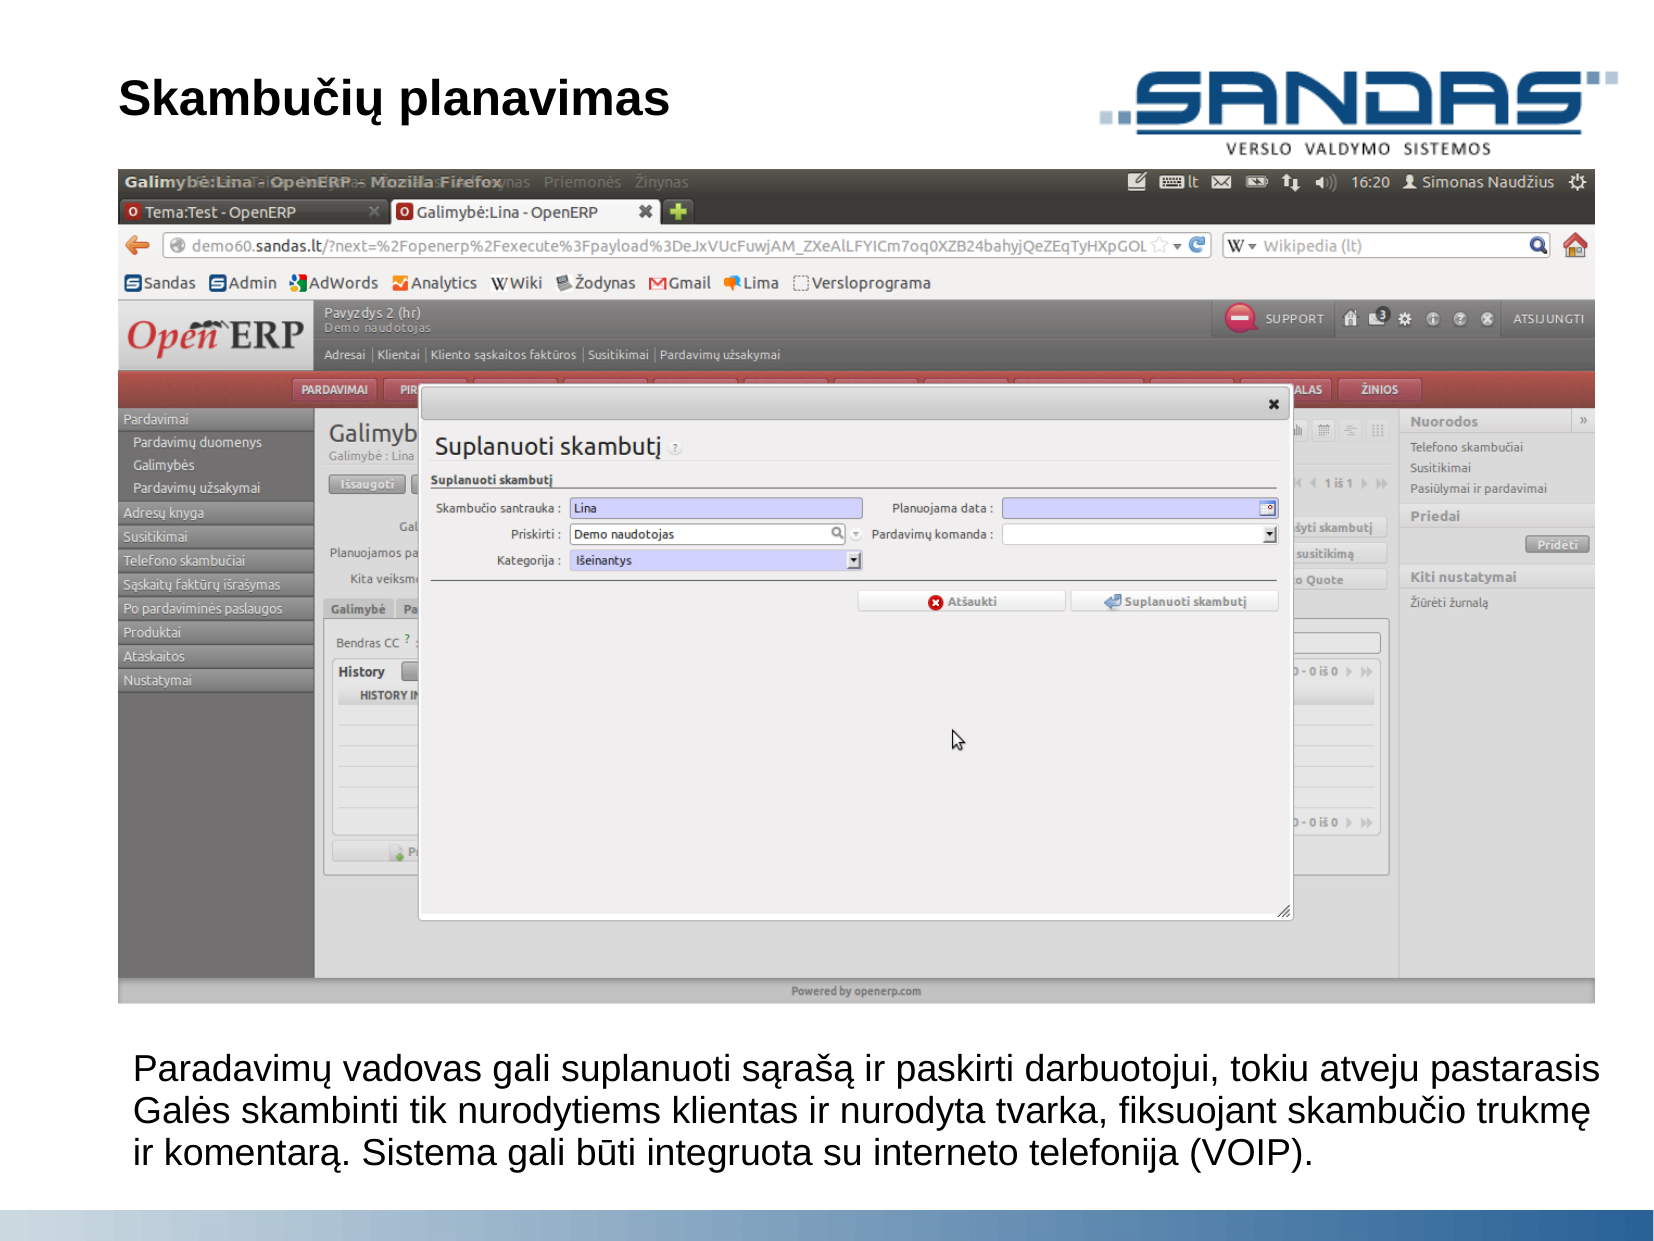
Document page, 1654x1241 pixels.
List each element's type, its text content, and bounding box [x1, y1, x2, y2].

text_box Paradavimų vadovas gali suplanuoti sąrašą ir paskirti darbuotojui, tokiu atveju pastarasis Galės skambinti tik nurodytiems klientas ir nurodyta tvarka, fiksuojant skambučio trukmę ir komentarą. Sistema gali būti integruota su interneto telefonija (VOIP). [118, 1040, 1627, 1182]
picture [118, 9, 1626, 1004]
title Skambučių planavimas [118, 49, 1571, 148]
picture [0, 1210, 1654, 1241]
